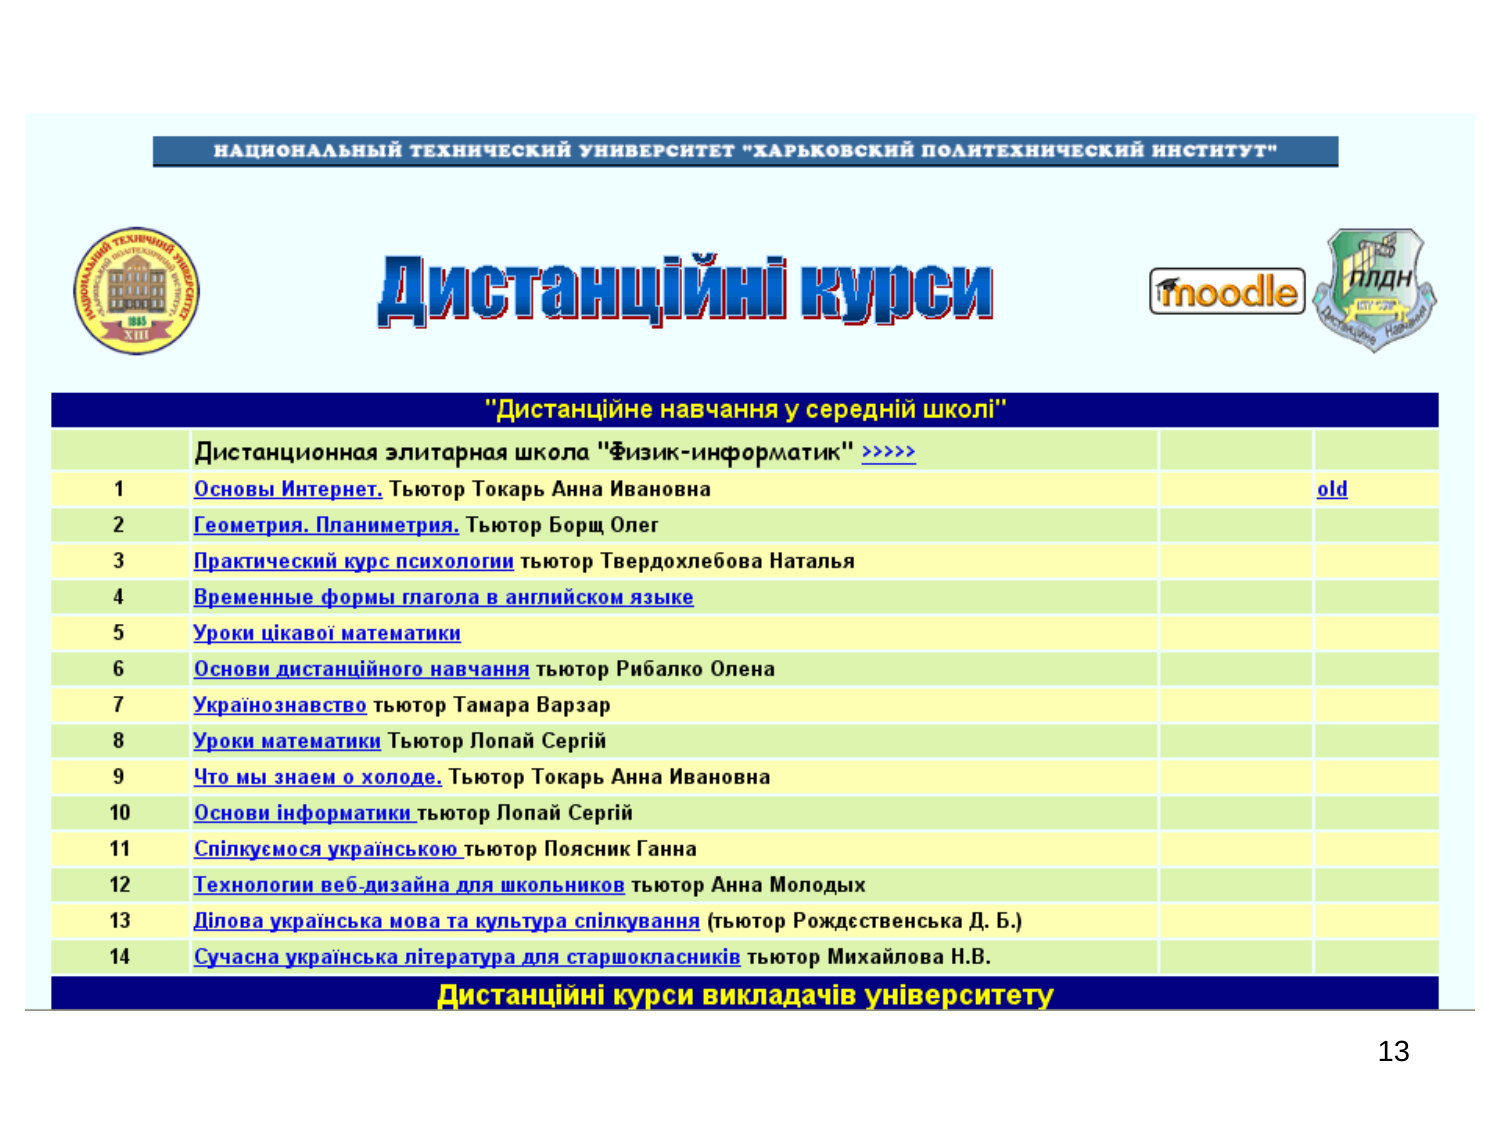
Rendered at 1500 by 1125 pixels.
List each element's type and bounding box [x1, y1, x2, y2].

picture [25, 113, 1475, 1011]
